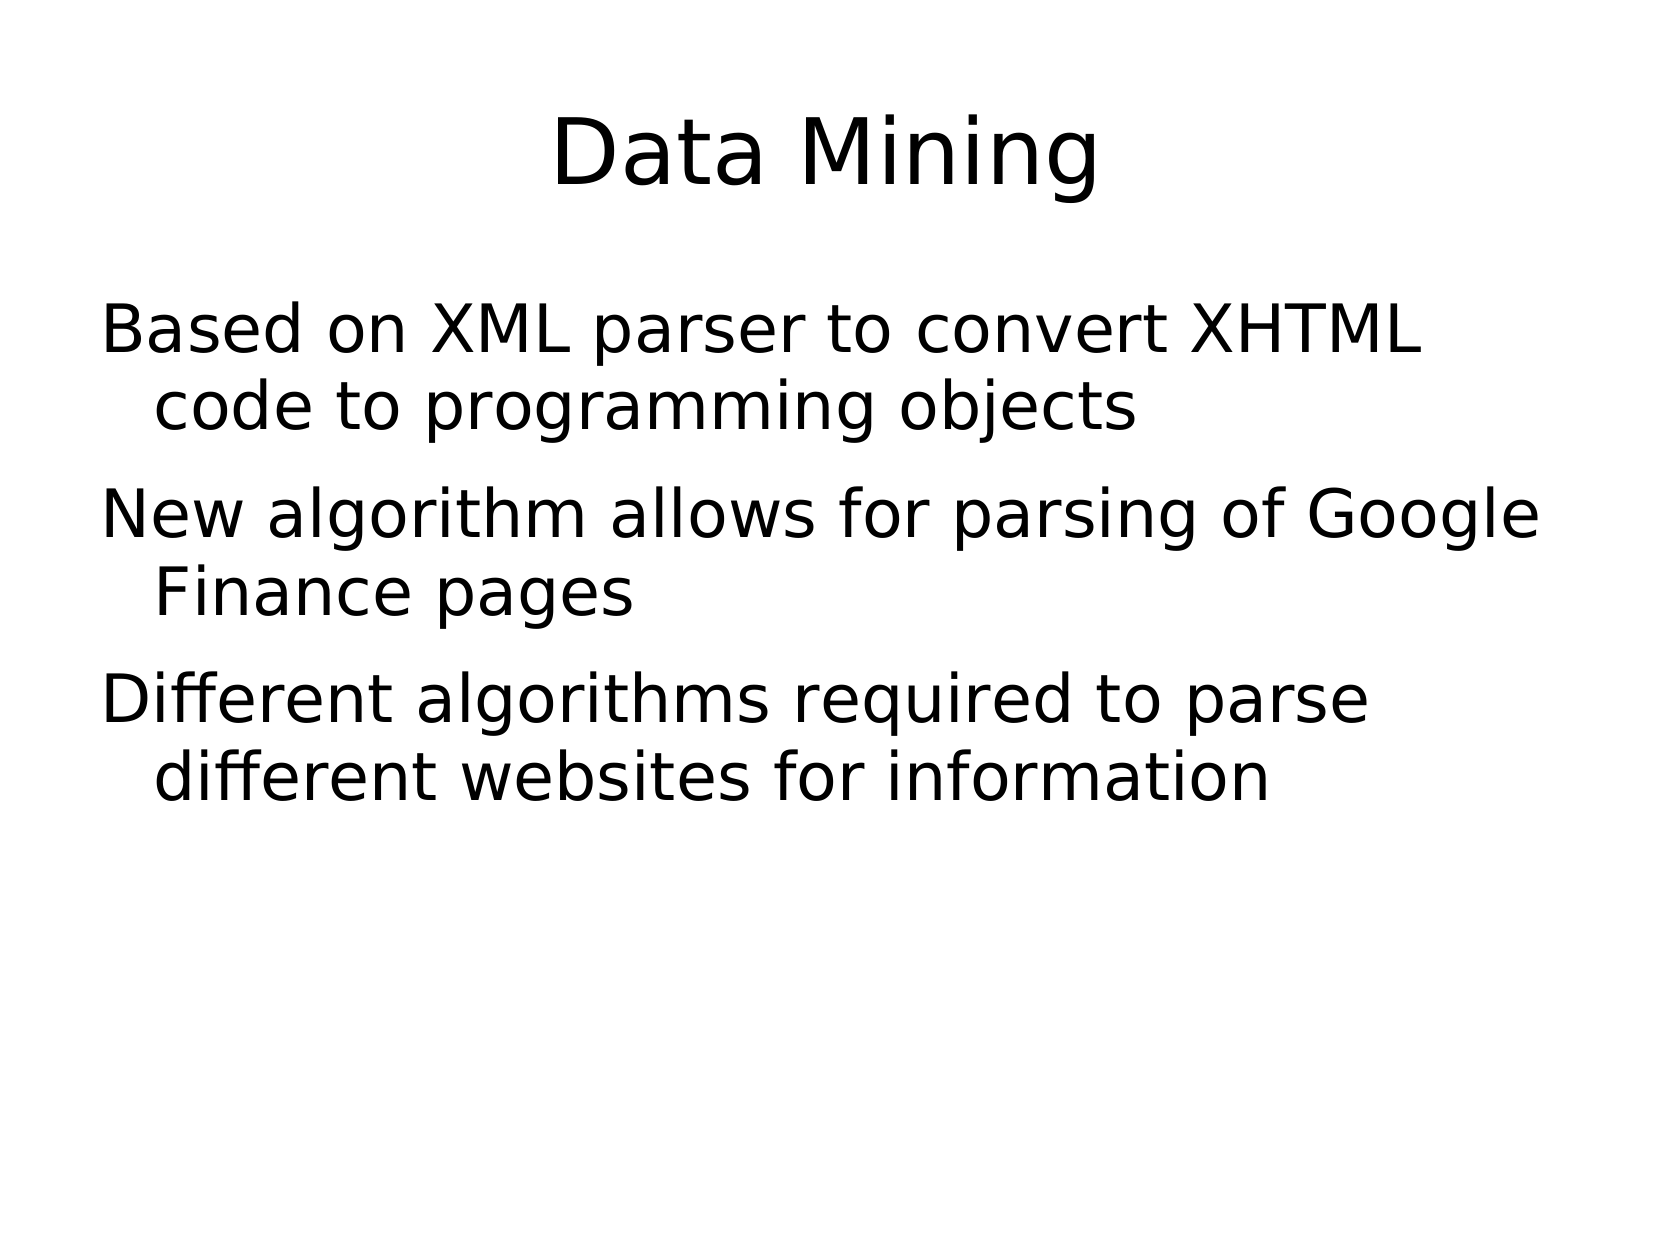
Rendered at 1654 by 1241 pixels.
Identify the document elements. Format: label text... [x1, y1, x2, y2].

list Based on XML parser to convert XHTML code to programming objects New algorithm allows for parsing of Google Finance pages Different algorithms required to parse different websites for information [82, 290, 1571, 1109]
title Data Mining [82, 49, 1571, 257]
